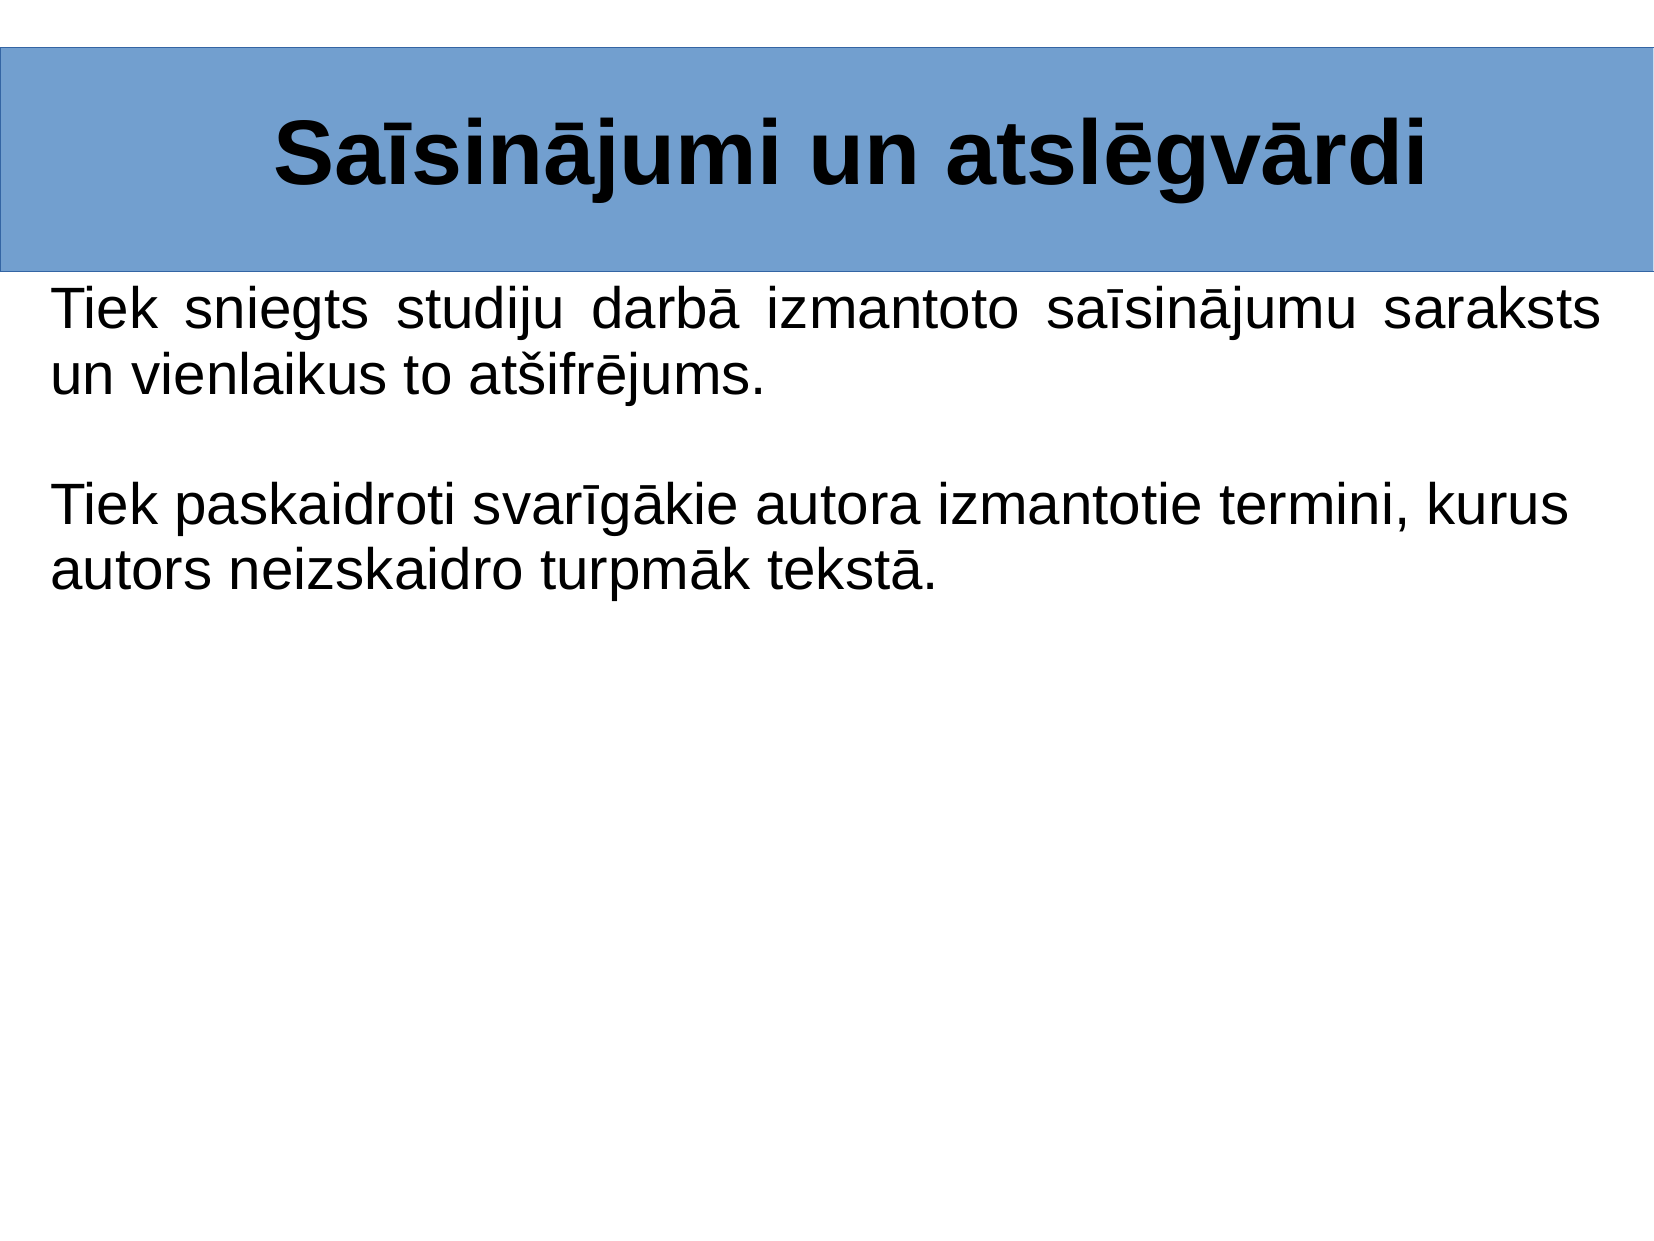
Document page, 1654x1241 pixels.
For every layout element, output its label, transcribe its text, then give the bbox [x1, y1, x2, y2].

text_box Tiek sniegts studiju darbā izmantoto saīsinājumu saraksts un vienlaikus to atšifrējums. Tiek paskaidroti svarīgākie autora izmantotie termini, kurus autors neizskaidro turpmāk tekstā. [35, 268, 1619, 1193]
text_box [0, 47, 1654, 272]
title Saīsinājumi un atslēgvārdi [82, 49, 1571, 257]
